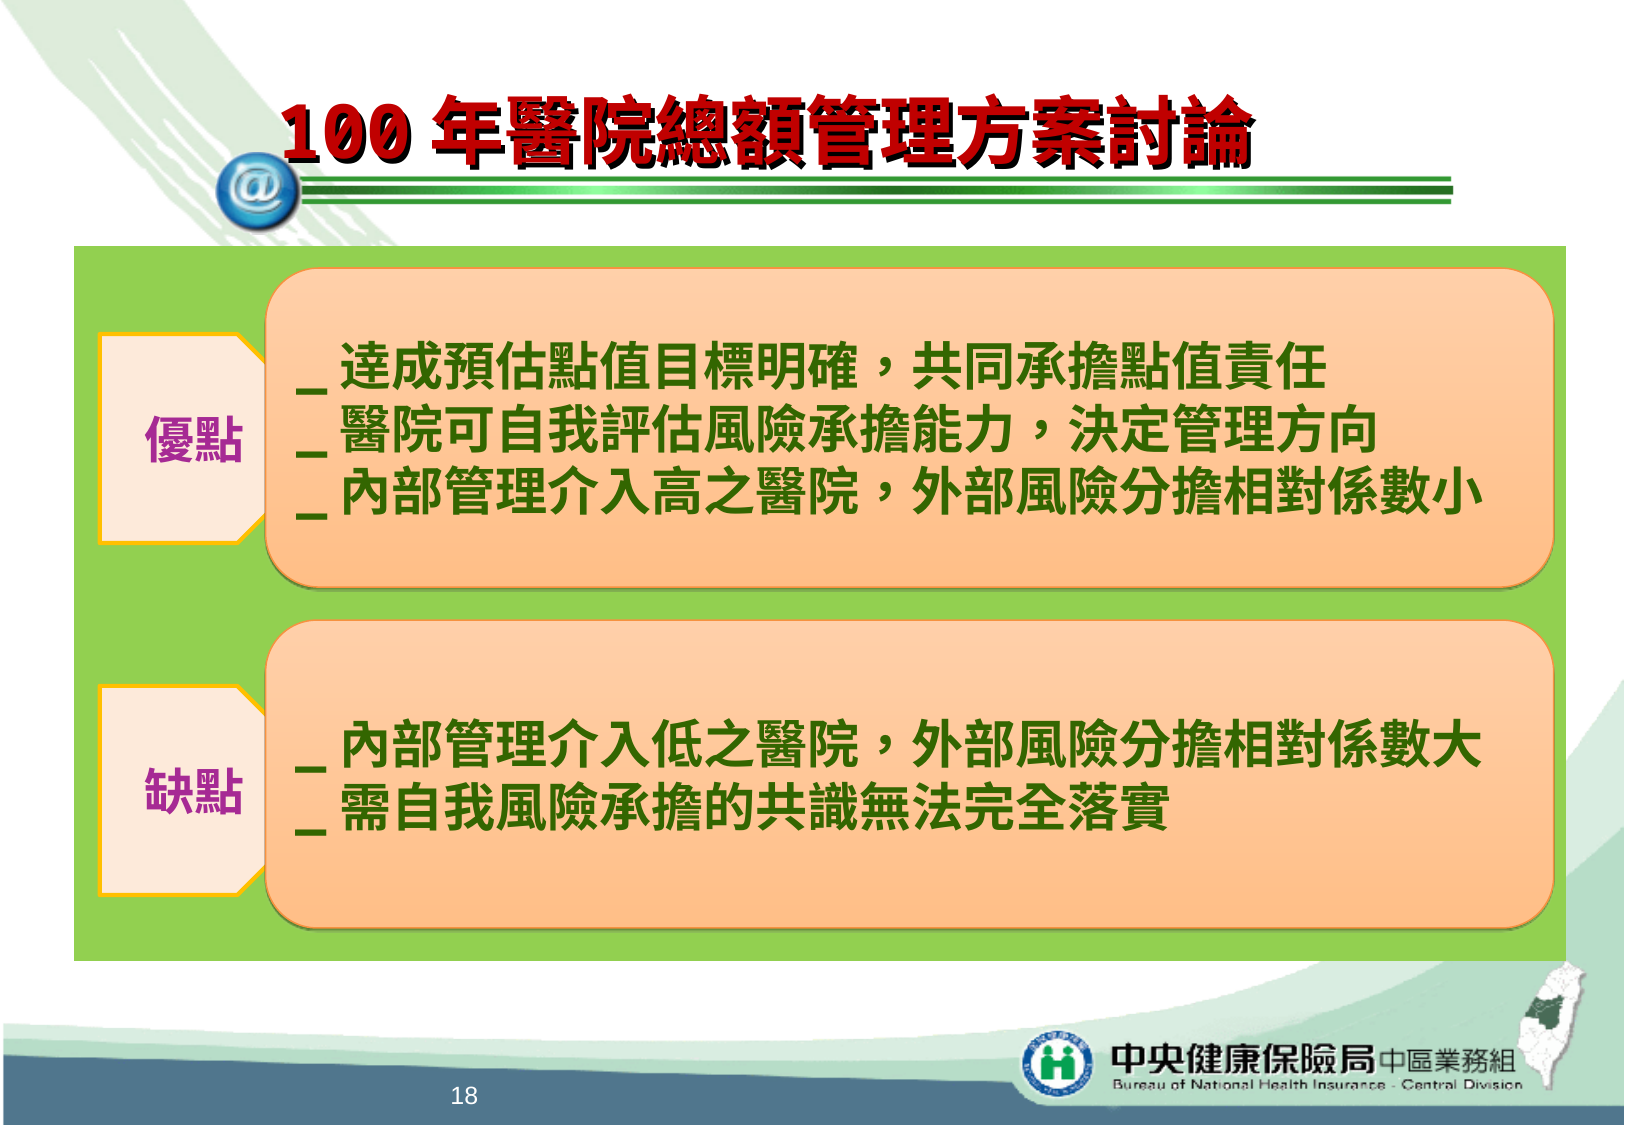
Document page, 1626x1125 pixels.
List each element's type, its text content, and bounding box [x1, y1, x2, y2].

text_box 缺點 [99, 685, 265, 896]
text_box [74, 246, 1566, 961]
text_box 優點 [99, 334, 265, 544]
text_box _內部管理介入低之醫院，外部風險分擔相對係數大 _需自我風險承擔的共識無法完全落實 [265, 620, 1554, 928]
text_box 100年醫院總額管理方案討論 [261, 35, 1625, 223]
text_box [435, 1065, 815, 1125]
text_box _逹成預估點值目標明確，共同承擔點值責任 _醫院可自我評估風險承擔能力，決定管理方向 _內部管理介入高之醫院，外部風險分擔相對係數小 [265, 267, 1554, 588]
